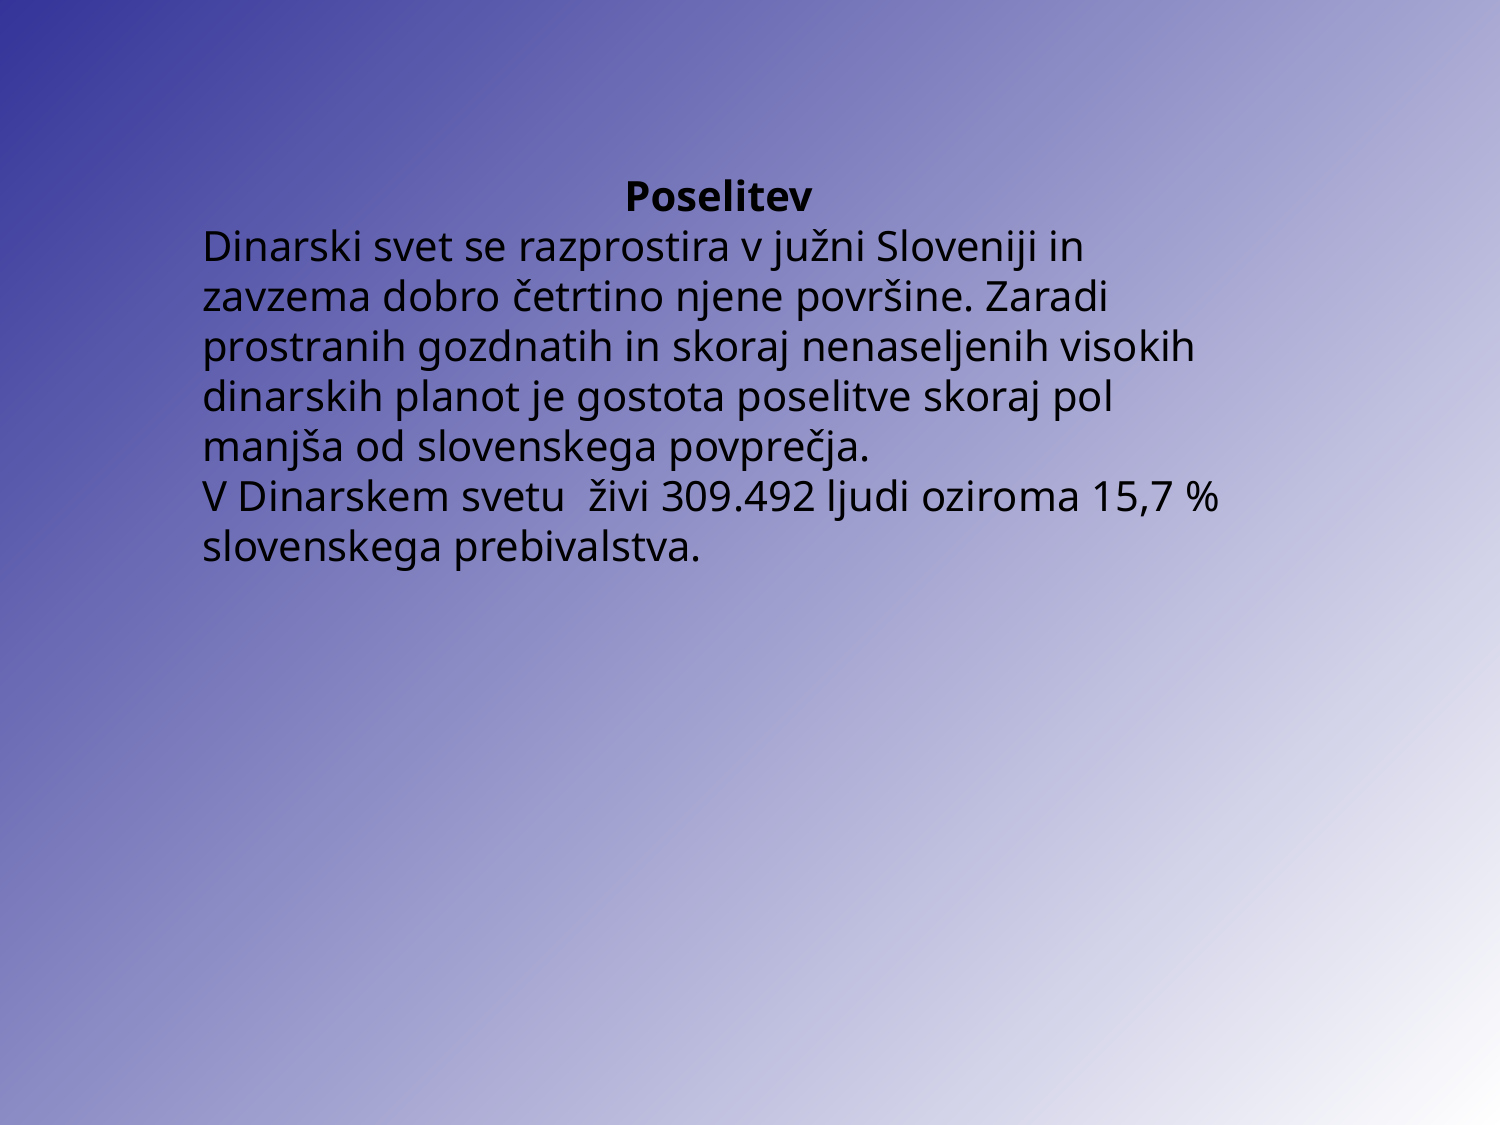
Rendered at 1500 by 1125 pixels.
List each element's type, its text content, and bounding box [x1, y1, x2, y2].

text_box Poselitev Dinarski svet se razprostira v južni Sloveniji in zavzema dobro četrtino njene površine. Zaradi prostranih gozdnatih in skoraj nenaseljenih visokih dinarskih planot je gostota poselitve skoraj pol manjša od slovenskega povprečja. V Dinarskem svetu živi 309.492 ljudi oziroma 15,7 % slovenskega prebivalstva. [187, 162, 1250, 578]
